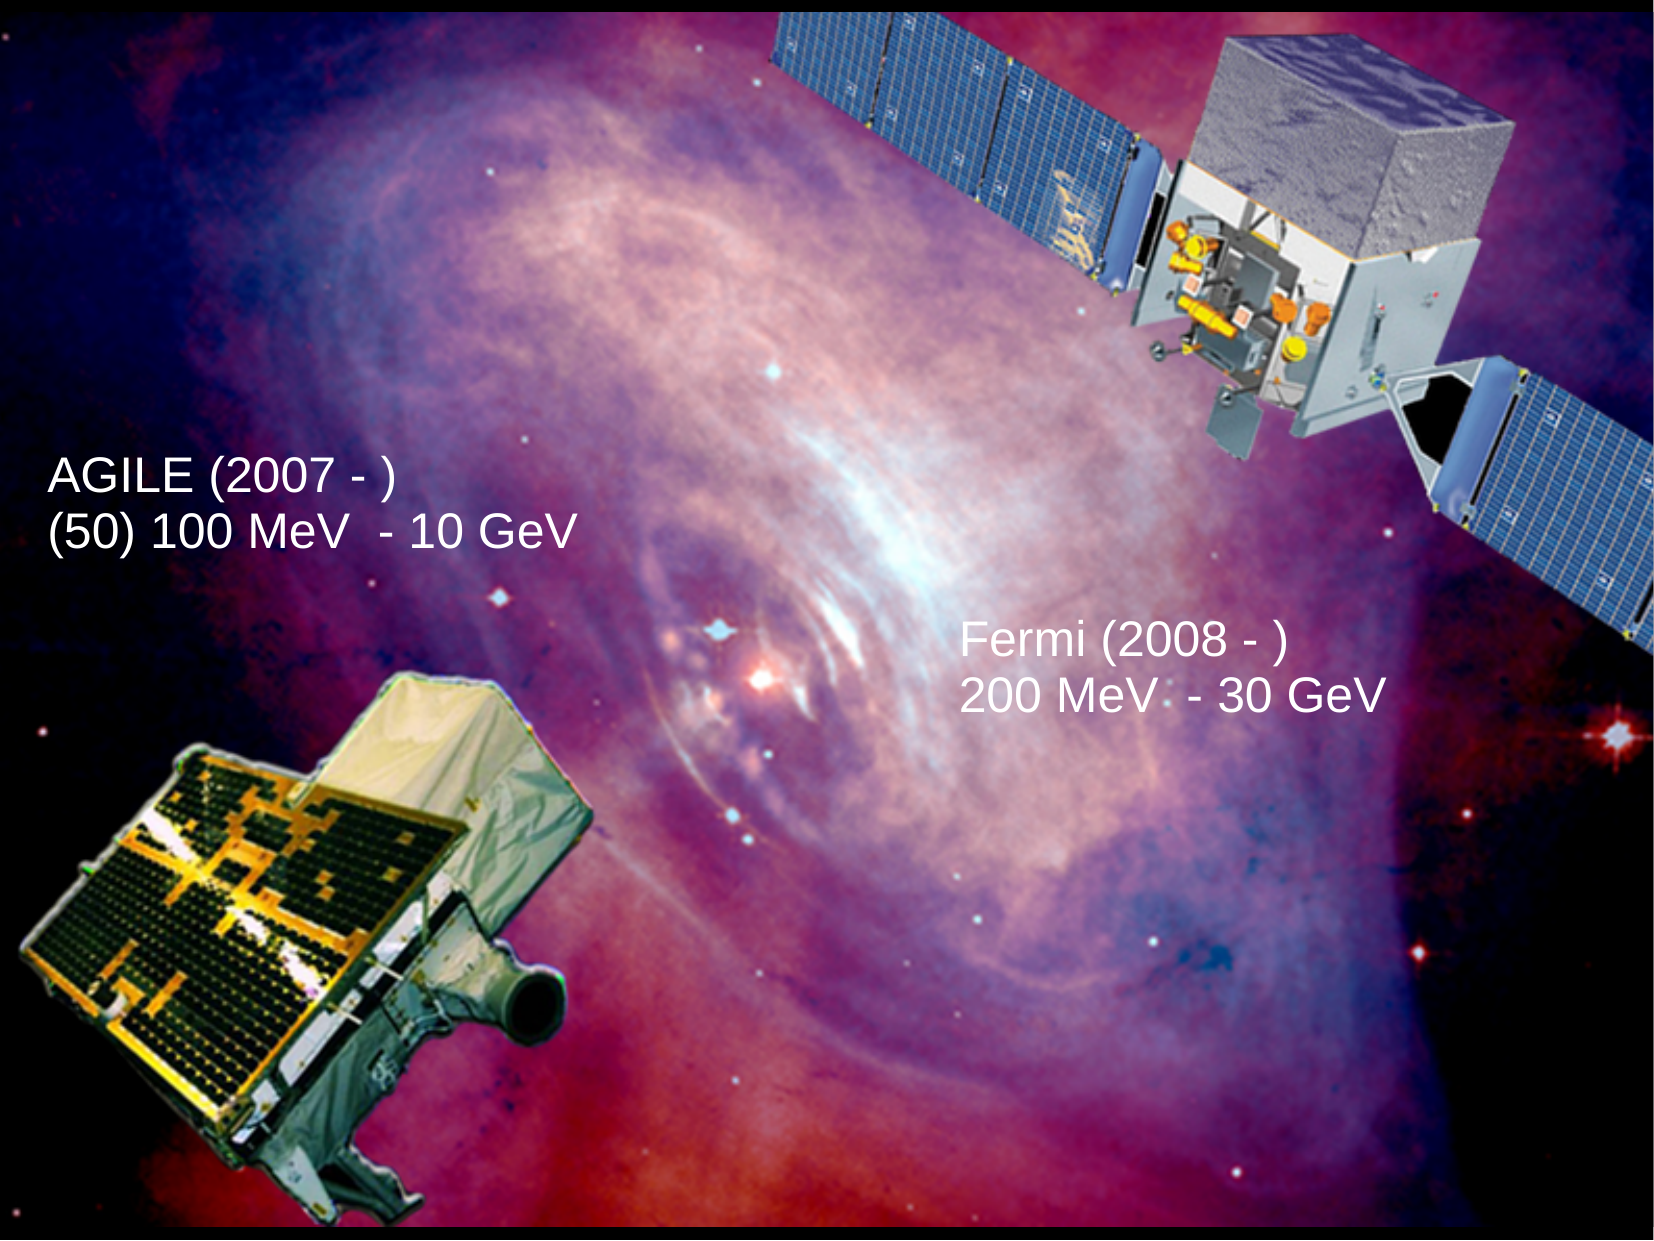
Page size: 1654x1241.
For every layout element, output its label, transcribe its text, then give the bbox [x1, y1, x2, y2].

text_box AGILE (2007 - ) (50) 100 MeV - 10 GeV [32, 440, 814, 579]
picture [0, 12, 1654, 1228]
text_box Fermi (2008 - ) 200 MeV - 30 GeV [943, 603, 1635, 749]
